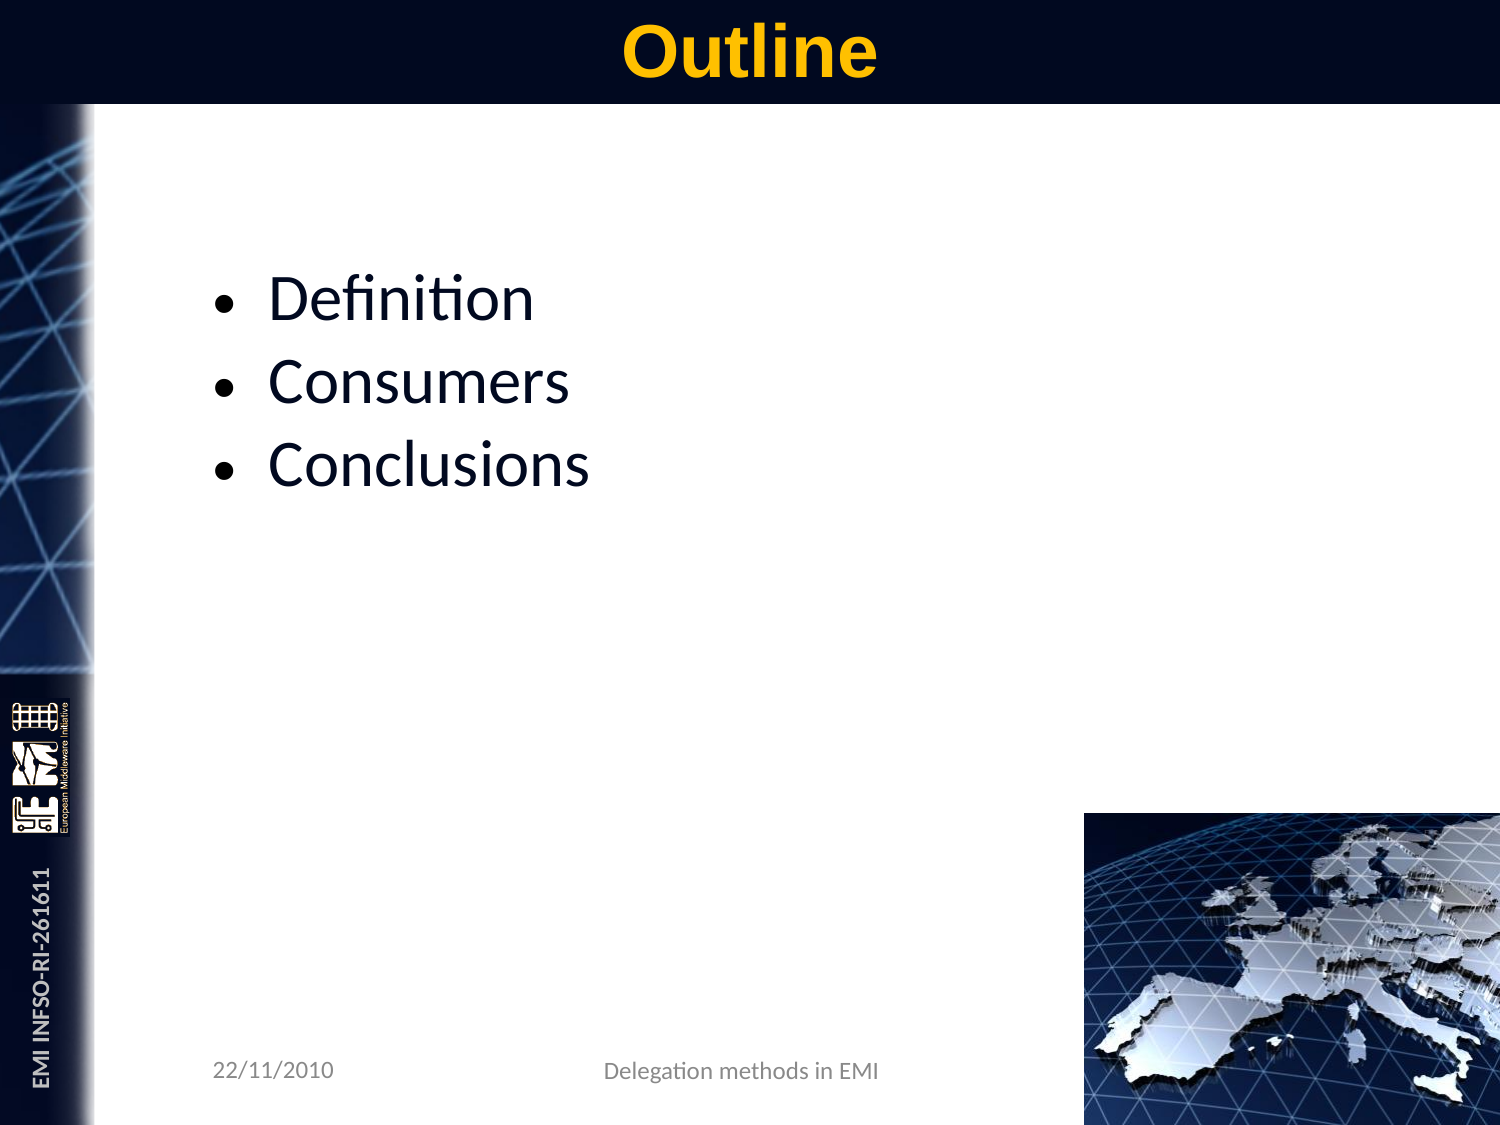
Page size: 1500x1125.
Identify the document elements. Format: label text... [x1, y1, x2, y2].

title Outline [0, 0, 1500, 104]
picture [1084, 813, 1500, 1125]
picture [0, 104, 106, 1125]
list Definition Consumers Conclusions [197, 262, 1426, 1005]
